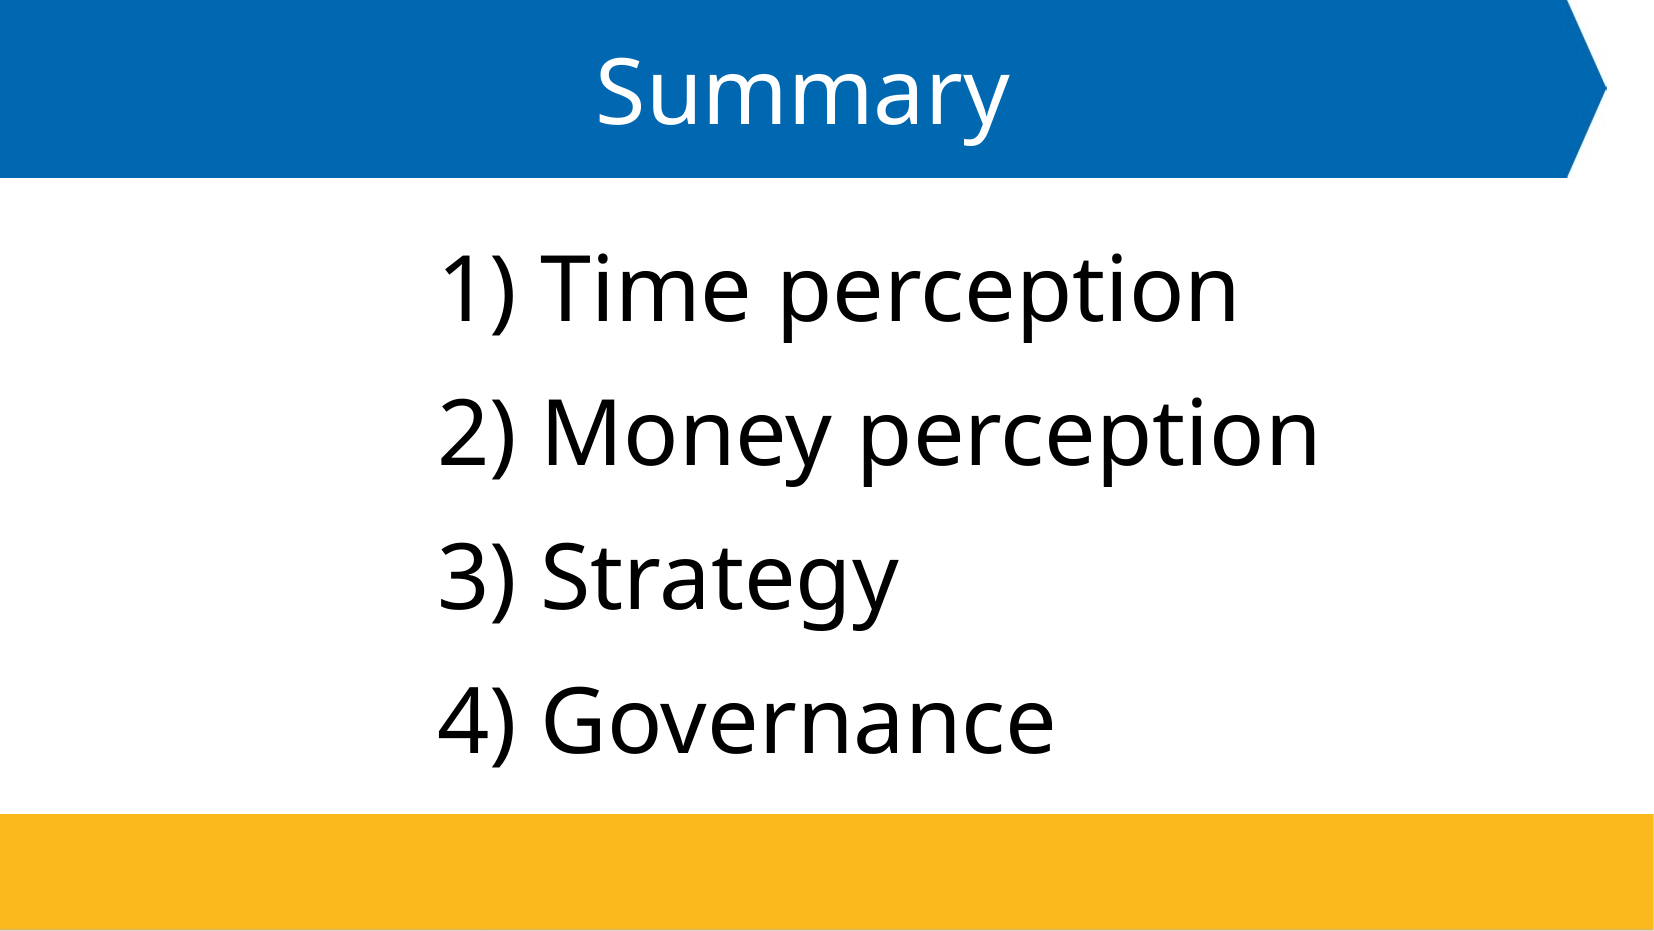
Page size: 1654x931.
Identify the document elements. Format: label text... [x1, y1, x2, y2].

picture [0, 814, 1654, 931]
picture [0, 0, 1607, 178]
title Summary [59, 23, 1548, 154]
subtitle Time perception Money perception Strategy Governance [437, 211, 1559, 774]
